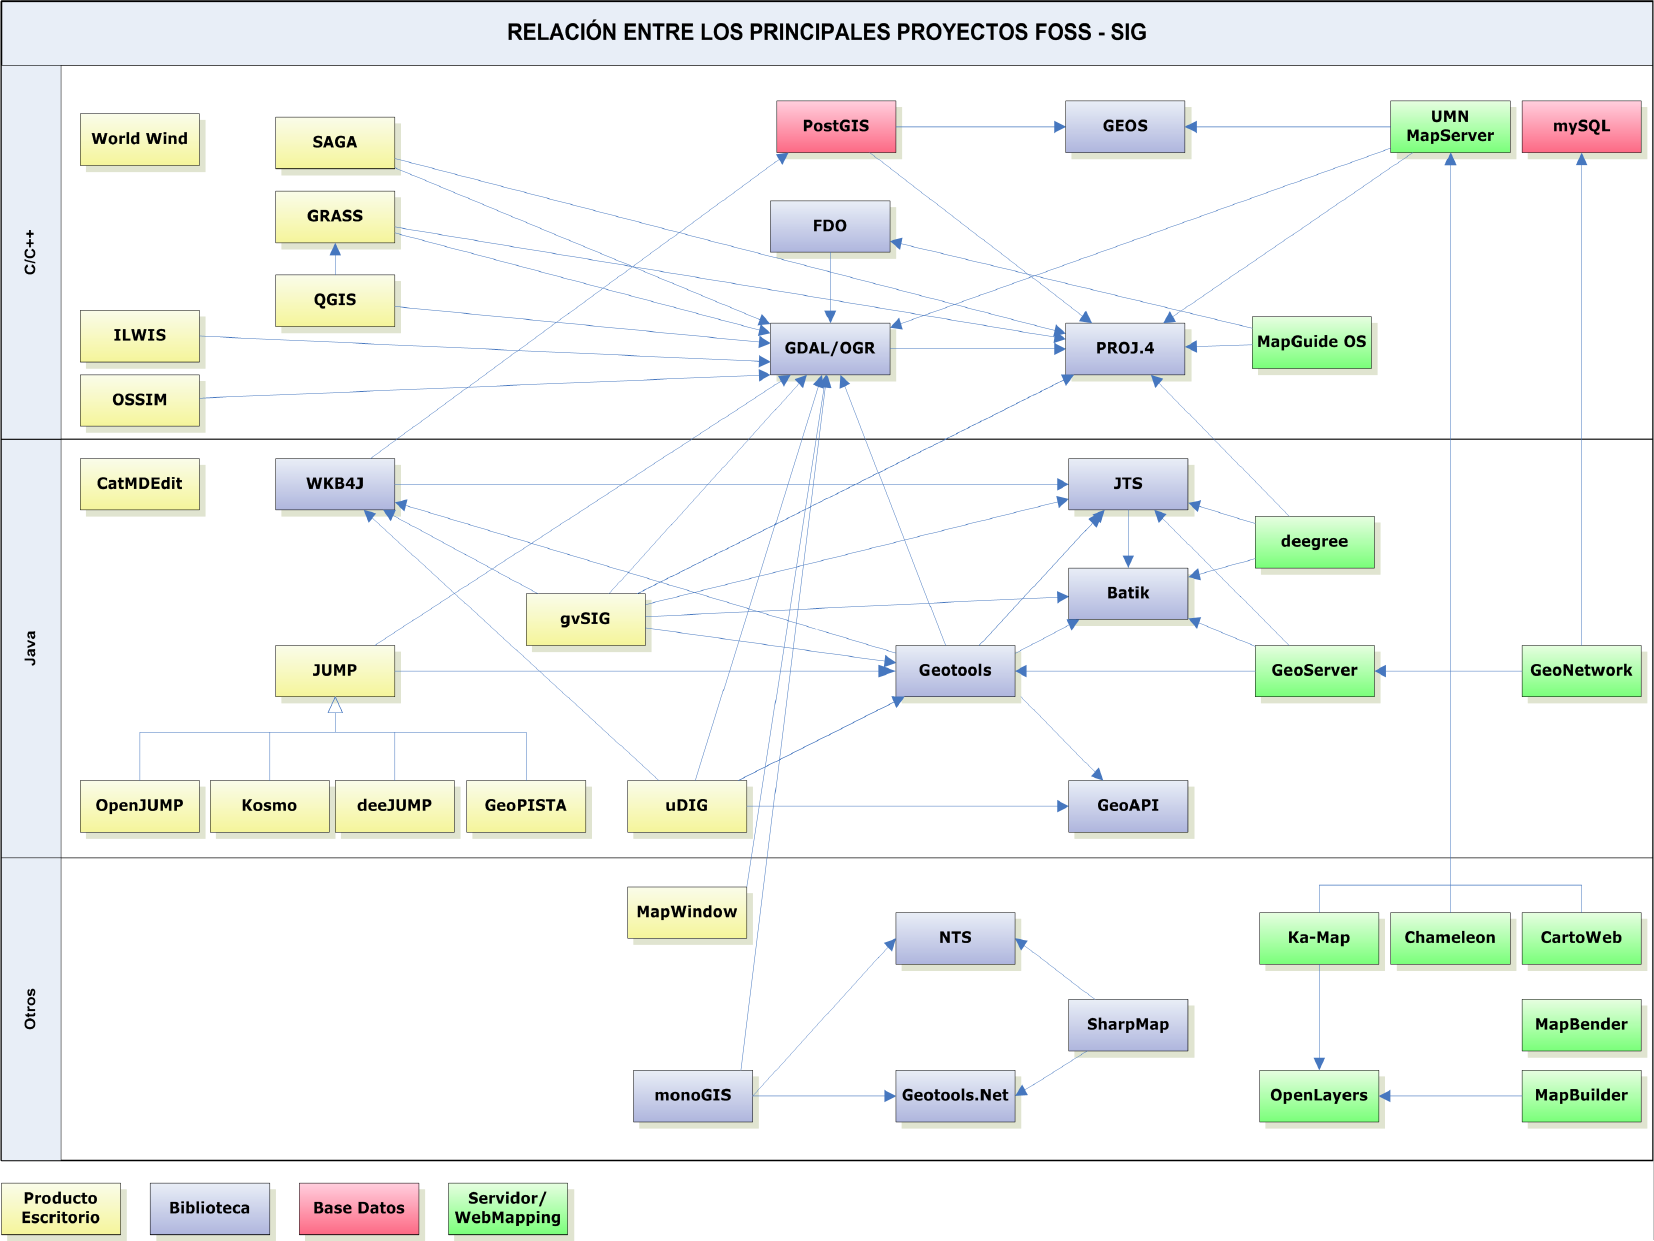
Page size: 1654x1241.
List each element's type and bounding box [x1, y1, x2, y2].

picture [0, 0, 1654, 1241]
text_box [1145, 649, 1176, 720]
